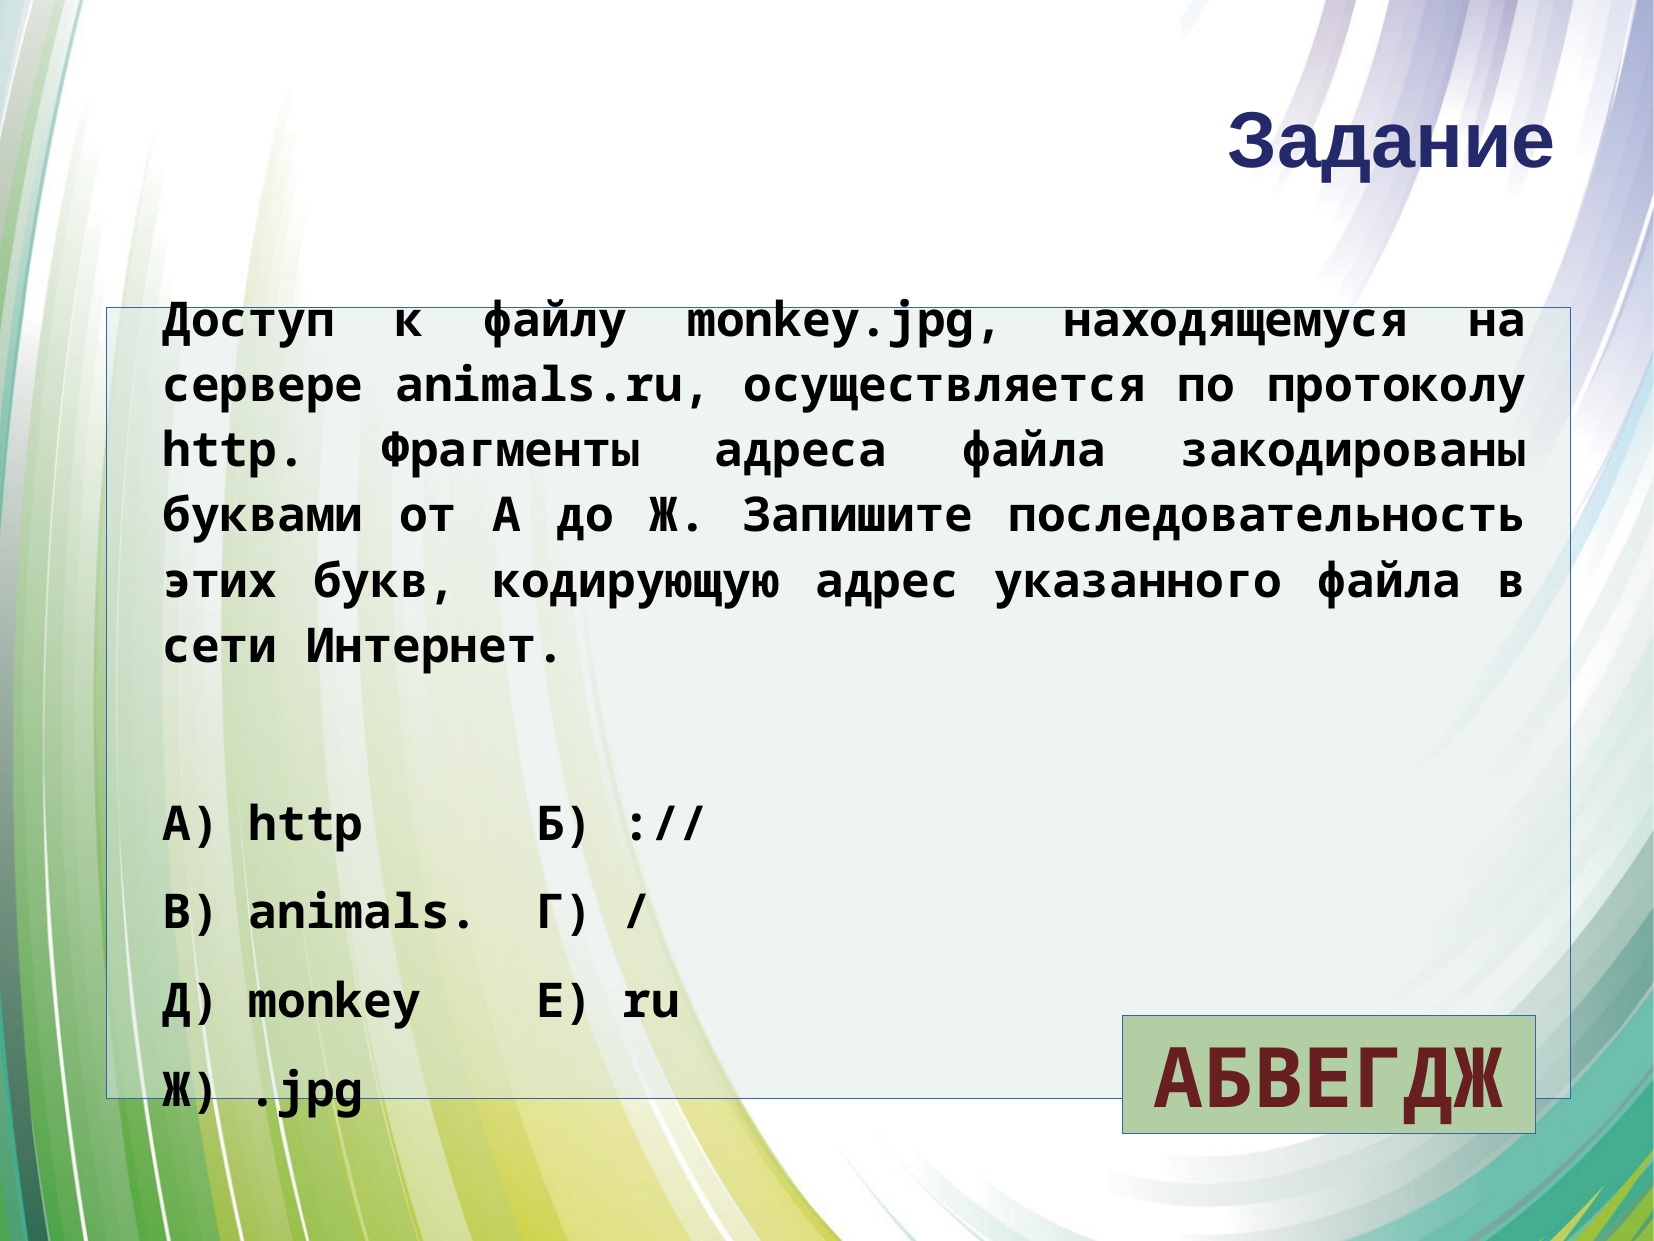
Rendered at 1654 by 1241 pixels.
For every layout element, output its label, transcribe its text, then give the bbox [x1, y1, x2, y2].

text_box Задание [58, 58, 1571, 215]
text_box АБВЕГДЖ [1122, 1015, 1536, 1134]
picture [0, 0, 1654, 1241]
text_box Доступ к файлу monkey.jpg, находящемуся на сервере animals.ru, осуществляется по протоколу http. Фрагменты адреса файла закодированы буквами от А до Ж. Запишите последовательность этих букв, кодирующую адрес указанного файла в сети Интернет. A) http Б) :// B) animals. Г) / Д) monkey Е) ru Ж) .jpg [106, 307, 1571, 1099]
